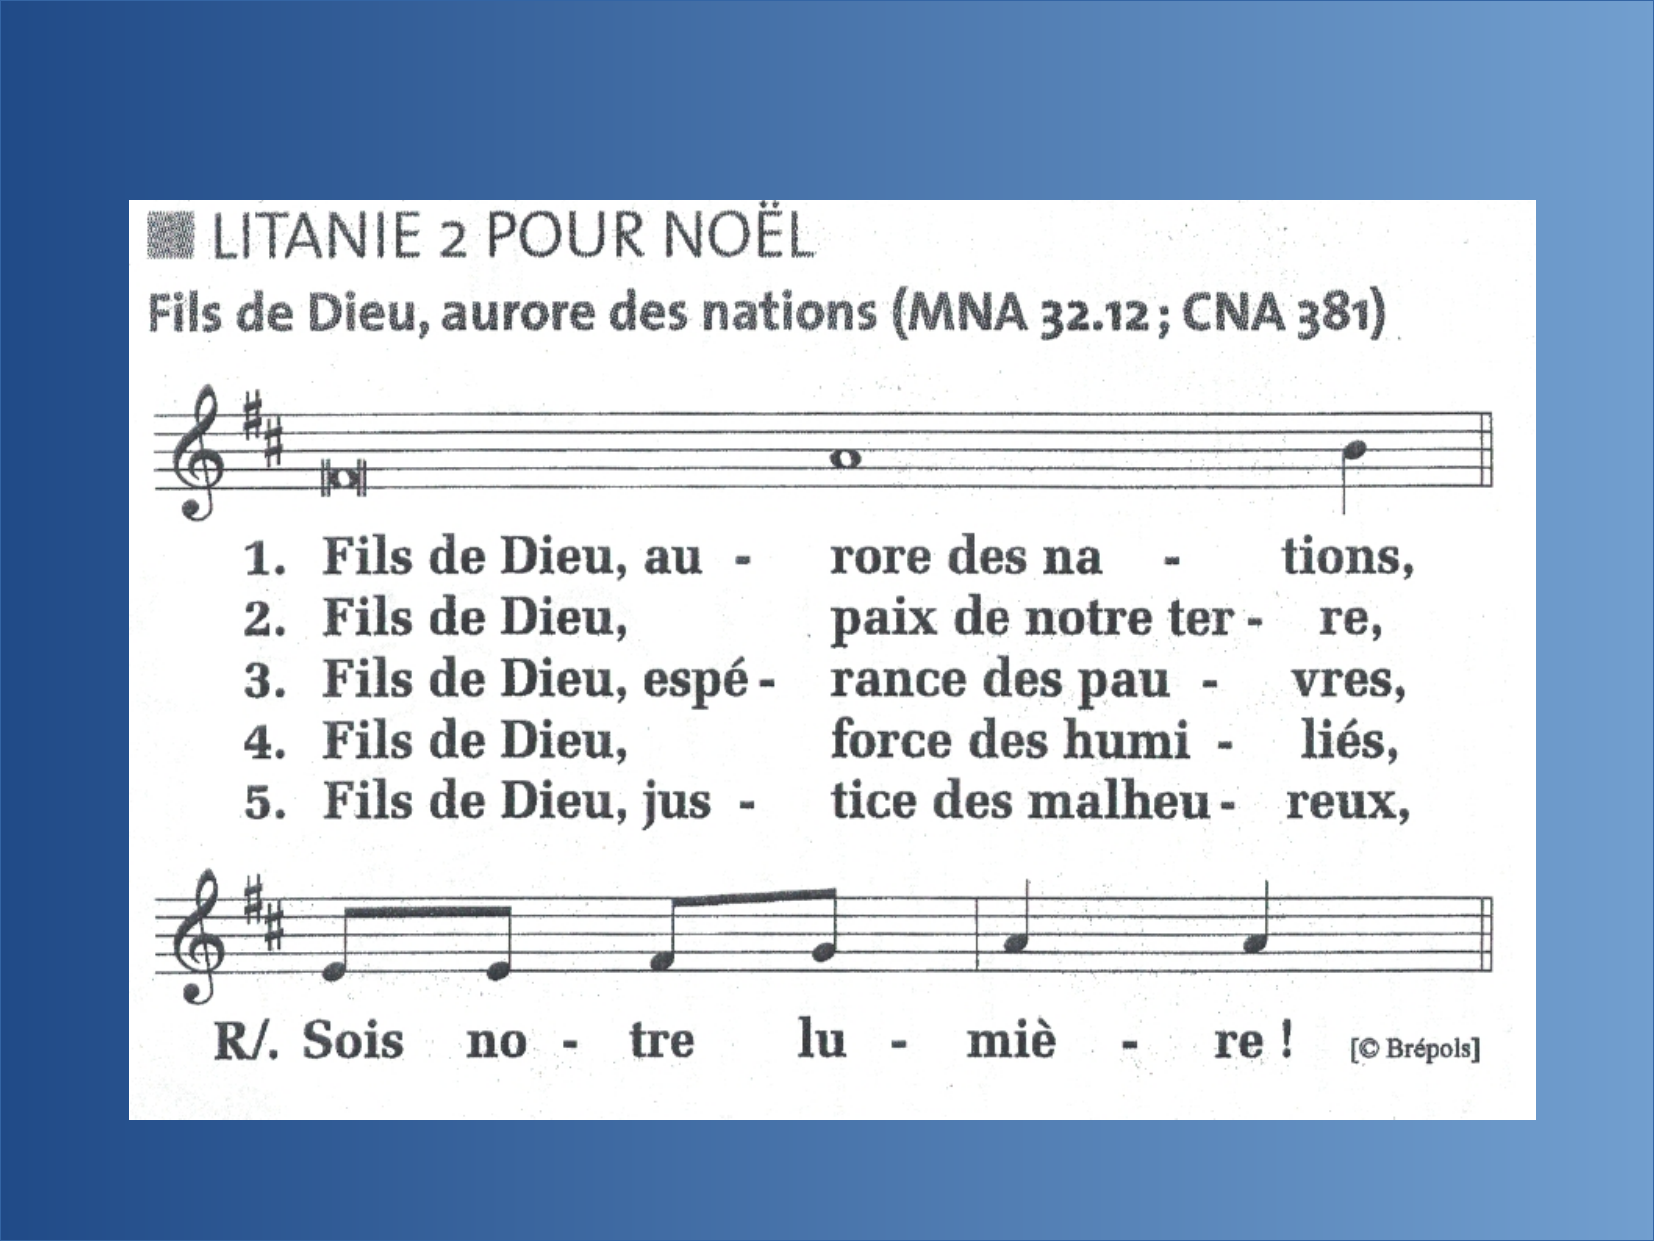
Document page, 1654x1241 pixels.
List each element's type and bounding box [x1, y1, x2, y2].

picture [129, 200, 1536, 1120]
